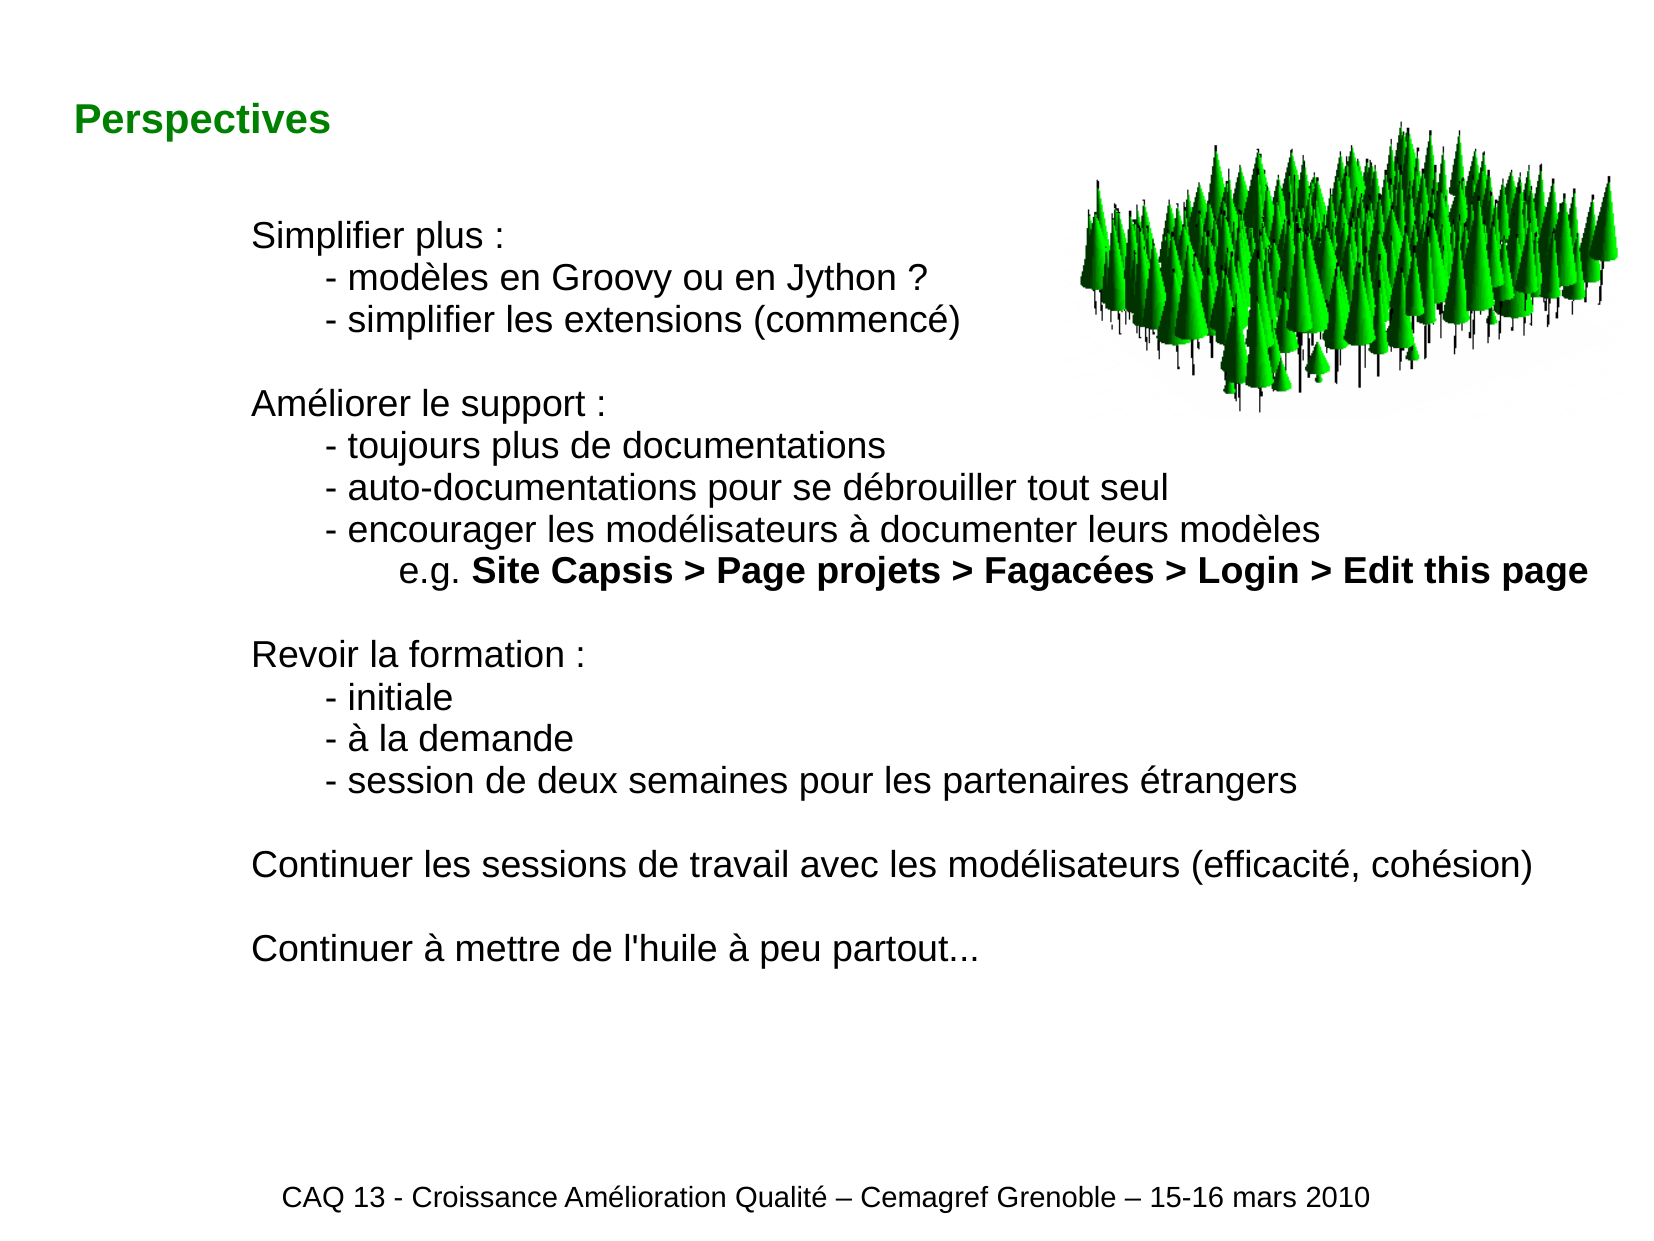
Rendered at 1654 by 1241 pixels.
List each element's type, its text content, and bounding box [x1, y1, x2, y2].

picture [1062, 118, 1624, 420]
text_box Perspectives [59, 88, 945, 158]
text_box Simplifier plus : - modèles en Groovy ou en Jython ? - simplifier les extensions (commencé) Améliorer le support : - toujours plus de documentations - auto-documentations pour se débrouiller tout seul - encourager les modélisateurs à documenter leurs modèles e.g. Site Capsis > Page projets > Fagacées > Login > Edit this page Revoir la formation : - initiale - à la demande - session de deux semaines pour les partenaires étrangers Continuer les sessions de travail avec les modélisateurs (efficacité, cohésion) Continuer à mettre de l'huile à peu partout... [236, 206, 1654, 1154]
